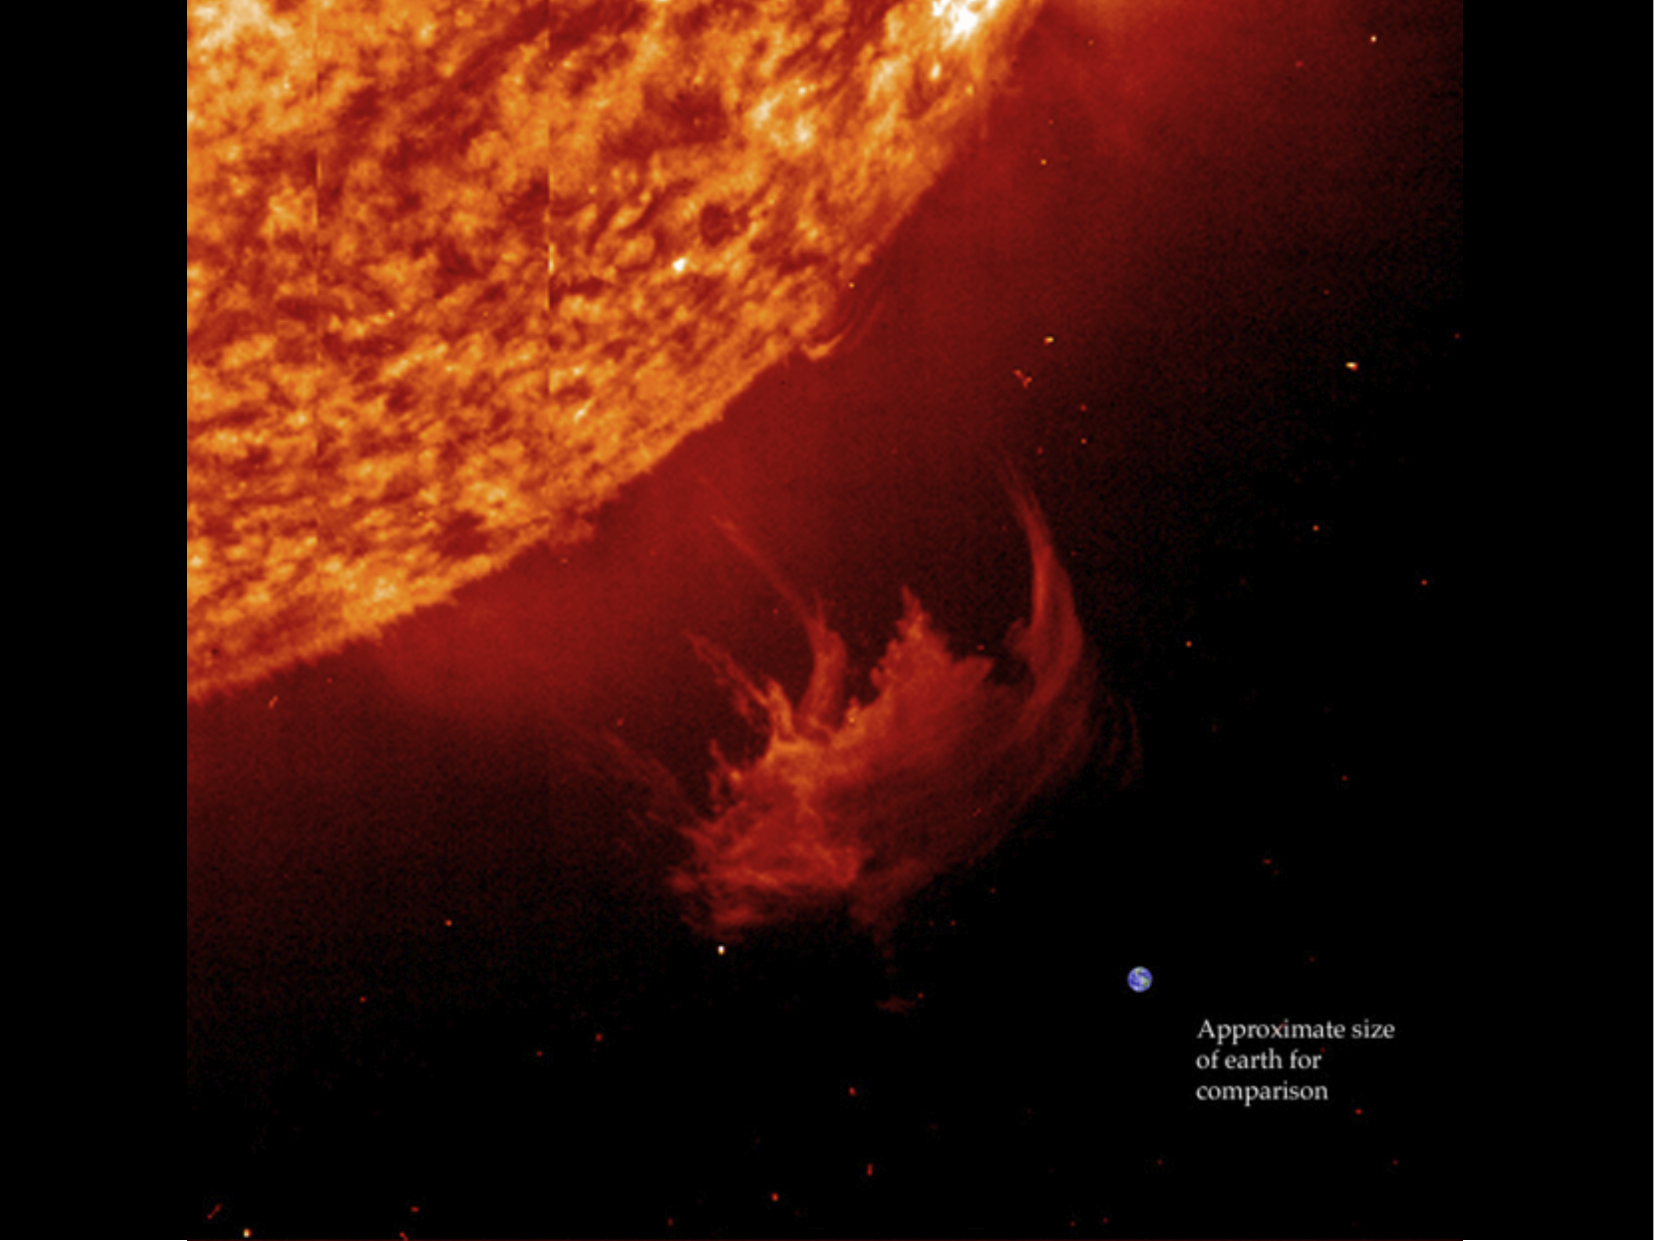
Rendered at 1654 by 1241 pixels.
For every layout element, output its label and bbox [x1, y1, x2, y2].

picture [187, 0, 1463, 1241]
